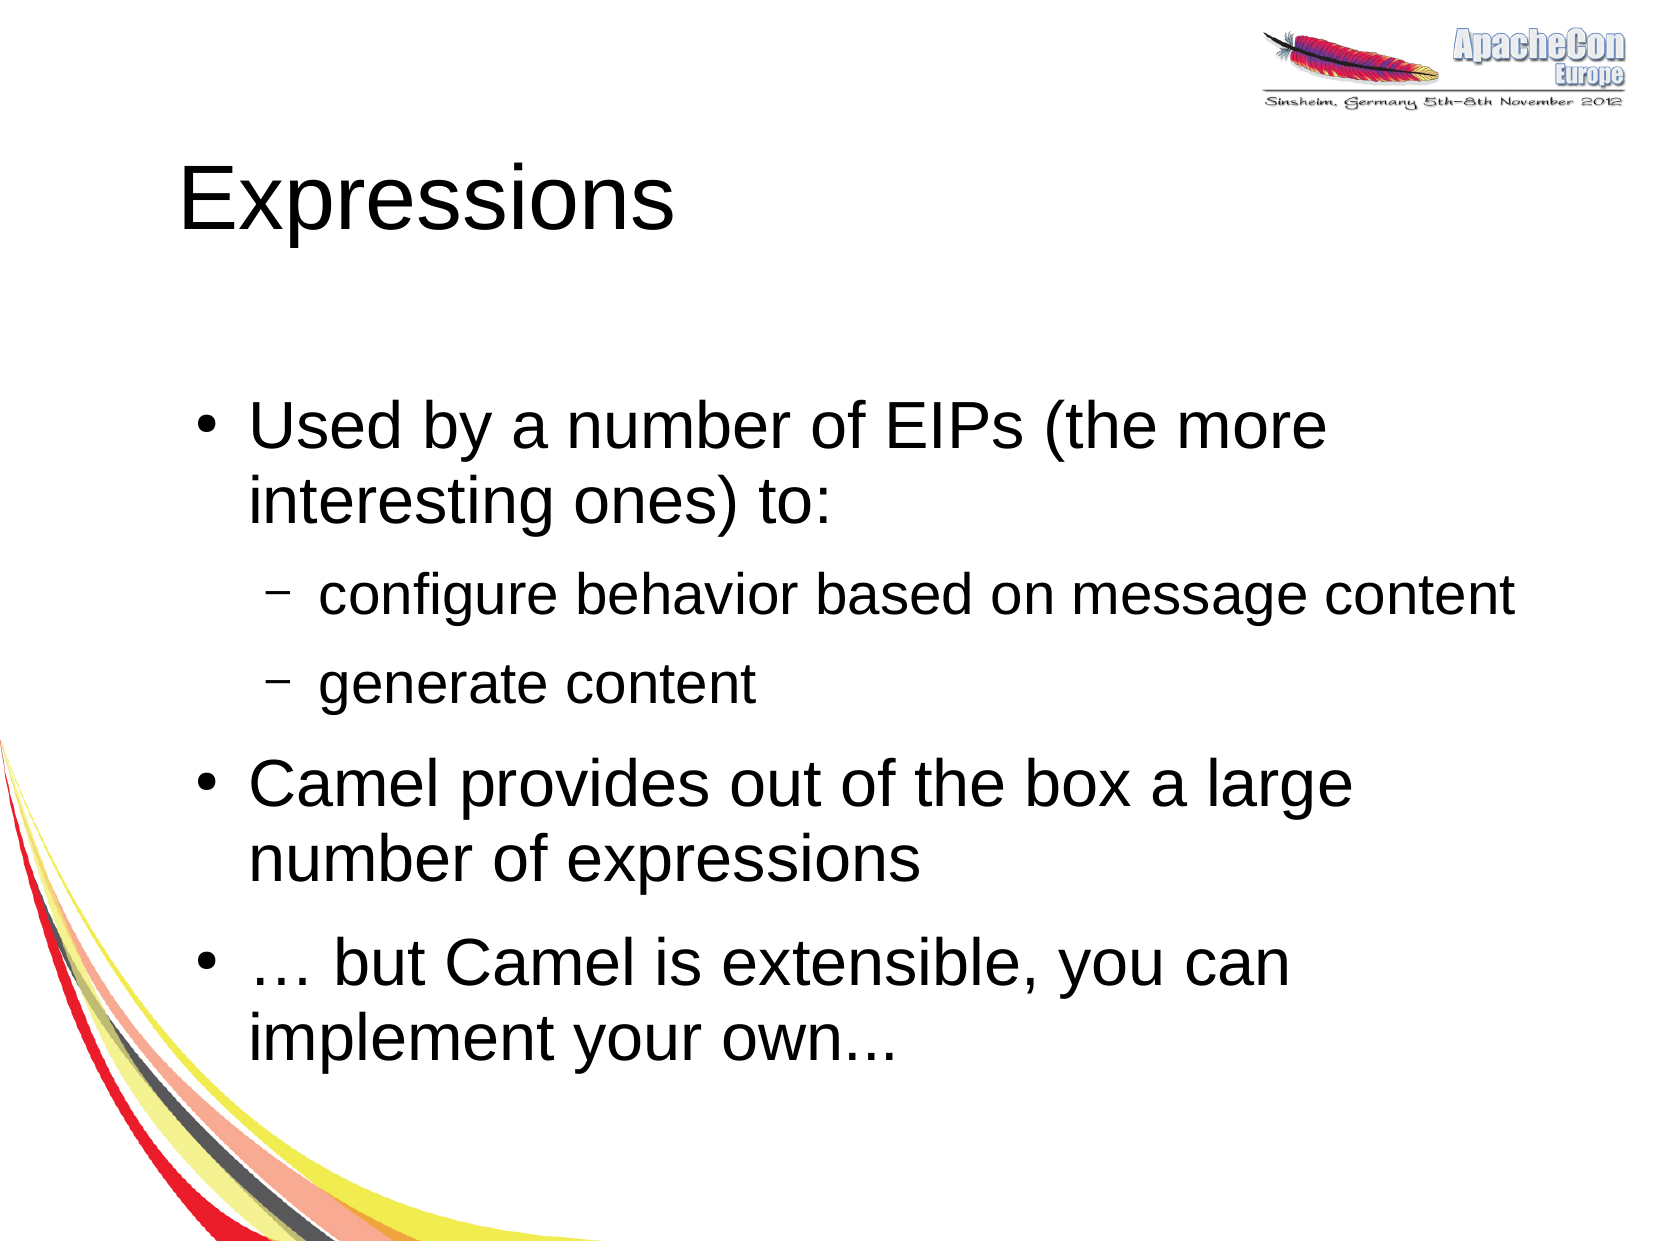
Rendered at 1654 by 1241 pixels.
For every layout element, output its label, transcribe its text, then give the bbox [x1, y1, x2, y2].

title Expressions [177, 141, 1536, 254]
picture [0, 0, 1654, 1241]
list Used by a number of EIPs (the more interesting ones) to: configure behavior based on message content generate content Camel provides out of the box a large number of expressions … but Camel is extensible, you can implement your own... [177, 283, 1536, 1241]
